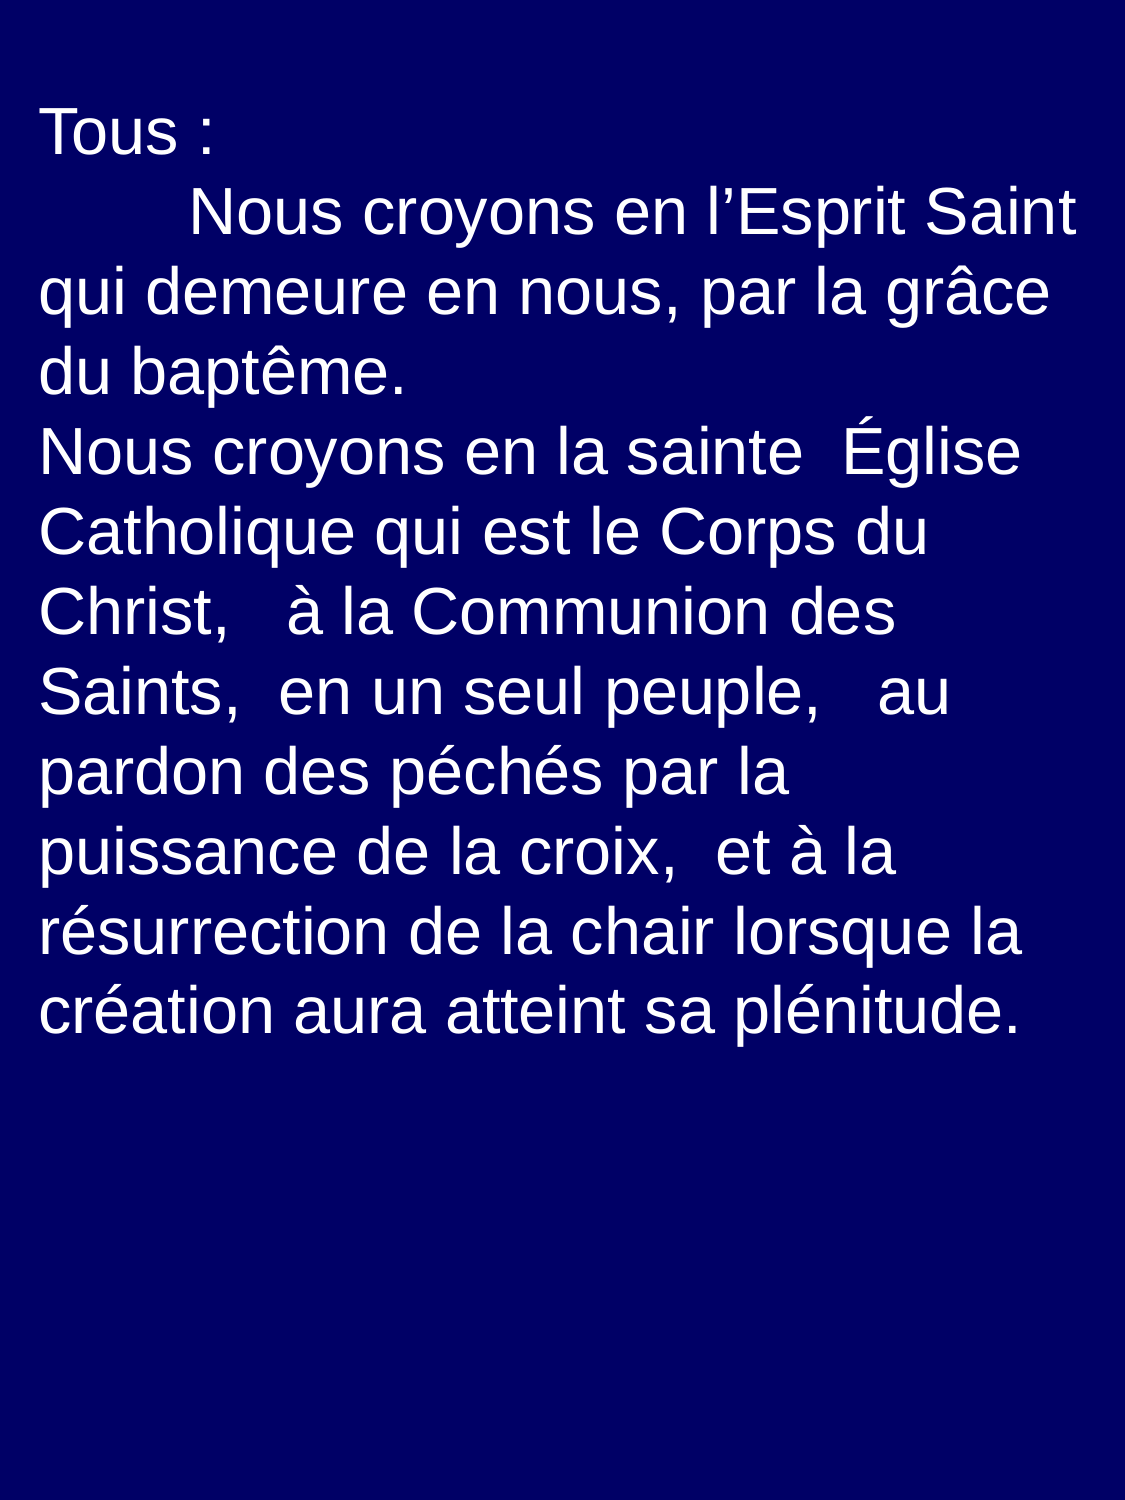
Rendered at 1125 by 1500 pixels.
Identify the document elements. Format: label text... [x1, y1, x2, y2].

text_box Tous : Nous croyons en l’Esprit Saint qui demeure en nous, par la grâce du baptême. Nous croyons en la sainte Église Catholique qui est le Corps du Christ, à la Communion des Saints, en un seul peuple, au pardon des péchés par la puissance de la croix, et à la résurrection de la chair lorsque la création aura atteint sa plénitude. [23, 35, 1111, 1478]
